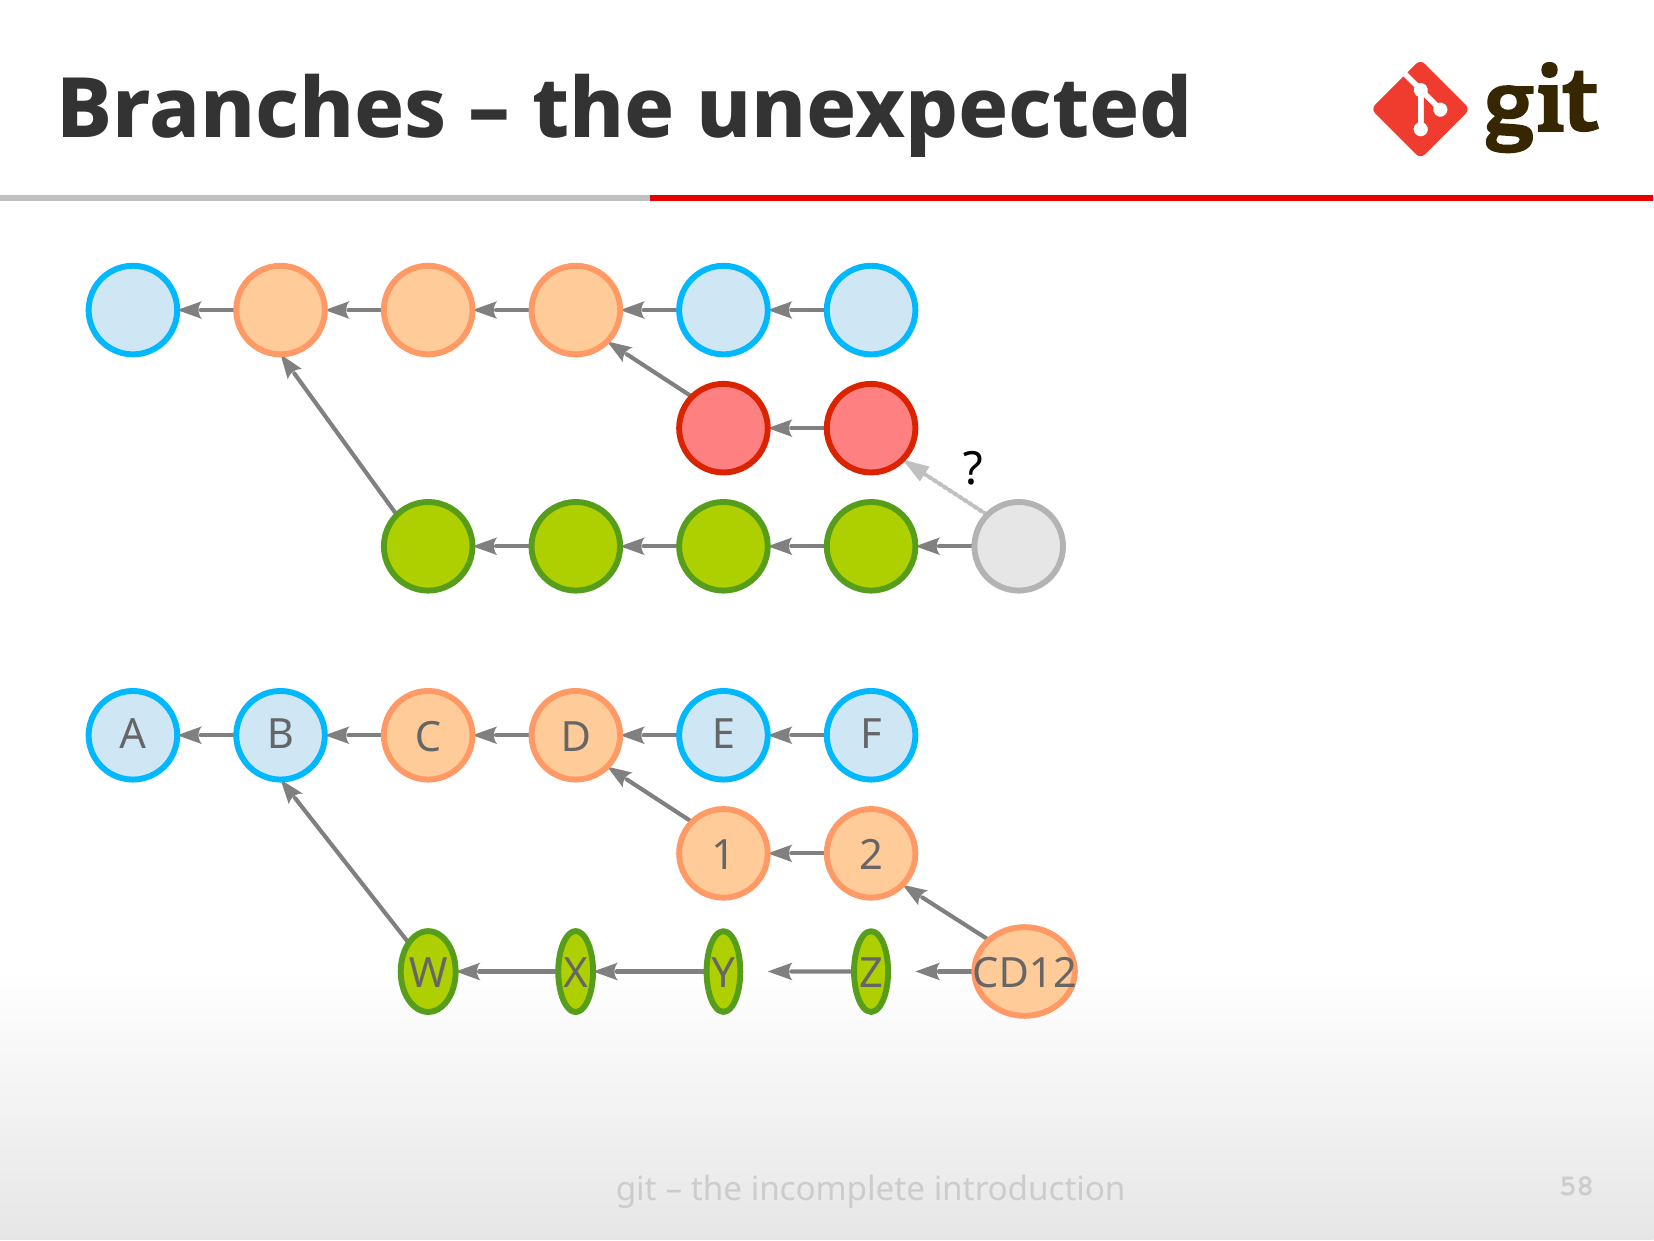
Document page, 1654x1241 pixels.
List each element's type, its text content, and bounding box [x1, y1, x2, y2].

text_box Y [706, 931, 741, 1012]
text_box [383, 265, 473, 355]
text_box 1 [679, 809, 768, 898]
text_box F [826, 690, 916, 780]
text_box 2 [826, 809, 916, 898]
text_box W [400, 931, 456, 1012]
text_box [236, 265, 325, 355]
text_box [826, 265, 916, 355]
text_box A [88, 690, 178, 780]
text_box CD12 [974, 927, 1075, 1016]
text_box [679, 265, 768, 355]
text_box ? [938, 436, 996, 502]
text_box B [236, 690, 325, 780]
text_box [679, 383, 768, 473]
text_box [531, 501, 621, 591]
text_box [88, 265, 178, 355]
text_box [531, 265, 621, 355]
text_box [974, 501, 1064, 591]
text_box [826, 383, 916, 473]
title Branches – the unexpected [56, 36, 1546, 175]
text_box [679, 501, 768, 591]
text_box Z [854, 931, 889, 1012]
text_box E [679, 690, 768, 780]
text_box D [531, 690, 621, 780]
text_box C [383, 690, 473, 780]
text_box X [558, 931, 594, 1012]
text_box [826, 501, 916, 591]
text_box [383, 501, 473, 591]
